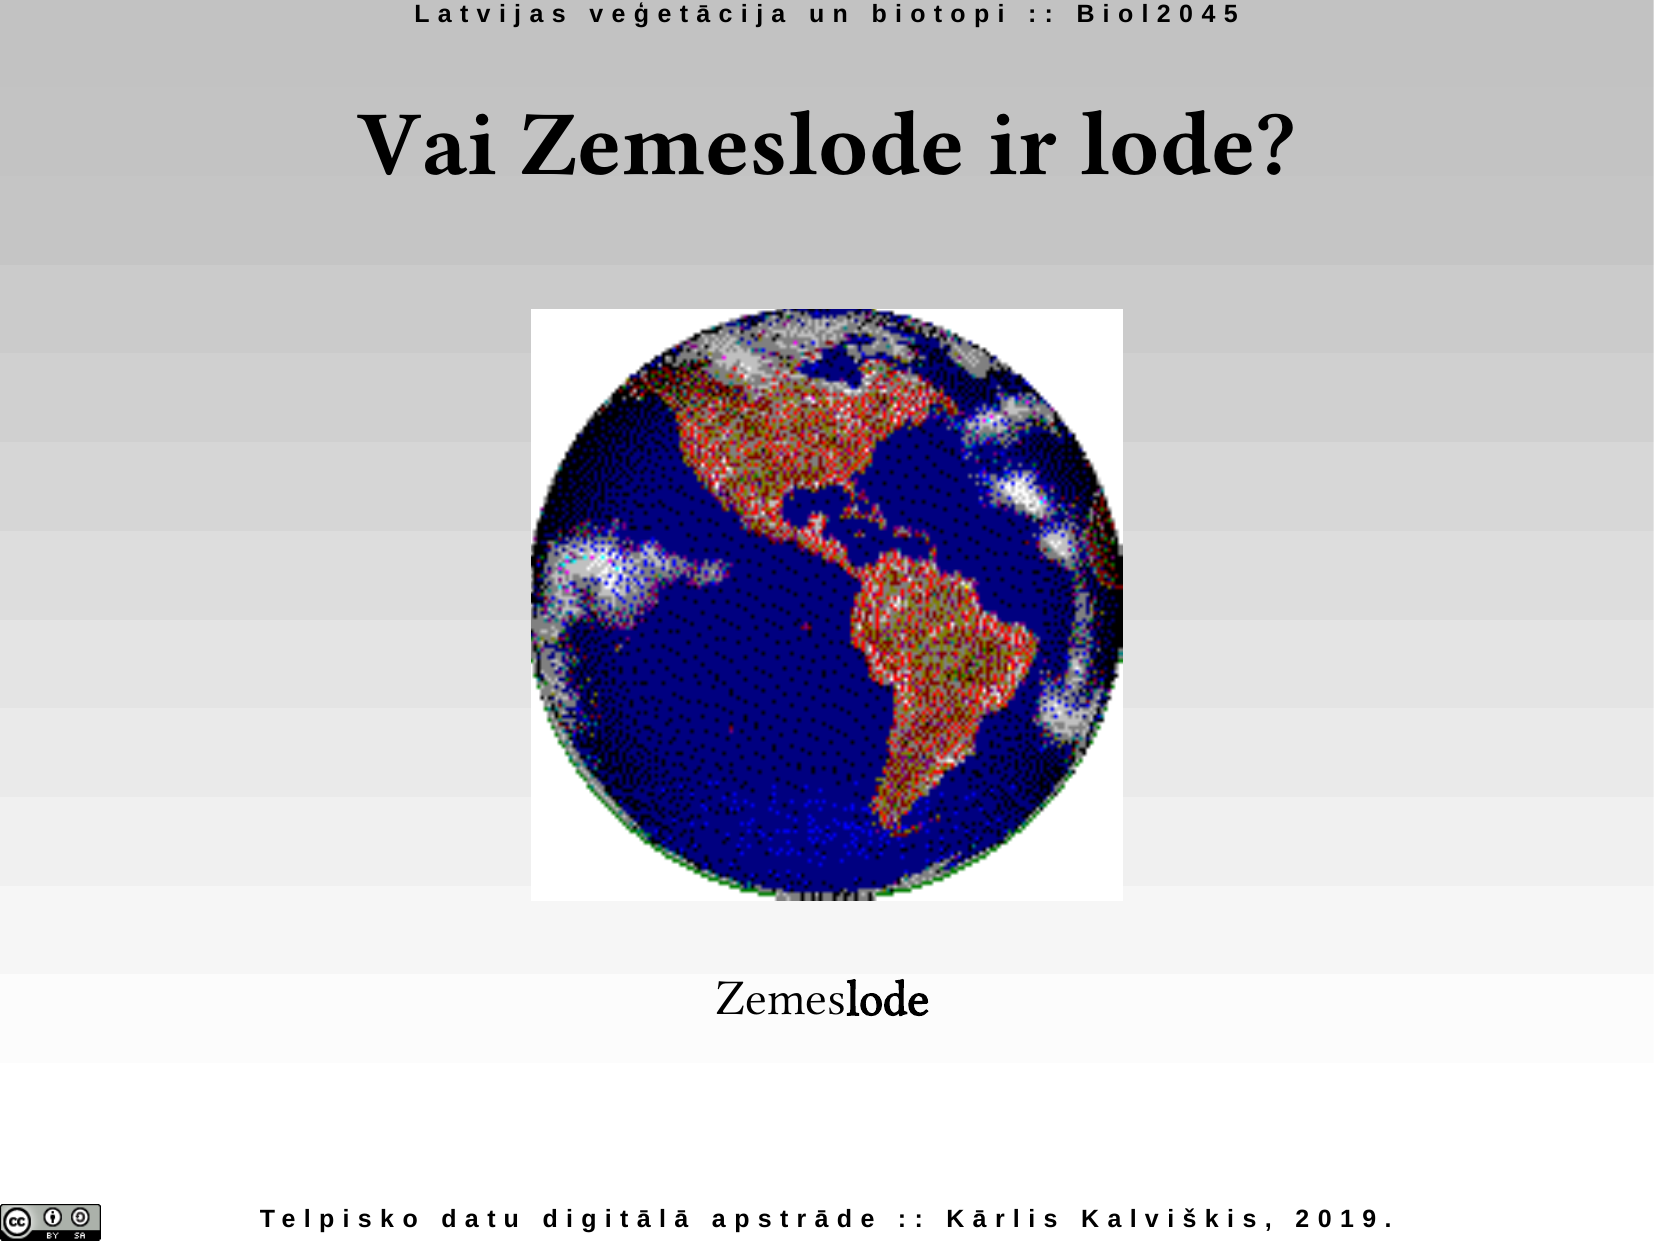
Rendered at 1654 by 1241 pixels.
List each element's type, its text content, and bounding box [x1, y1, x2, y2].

text_box Zemeslode [715, 970, 939, 1084]
picture [0, 287, 1654, 1241]
title Vai Zemeslode ir lode? [0, 1, 1654, 287]
